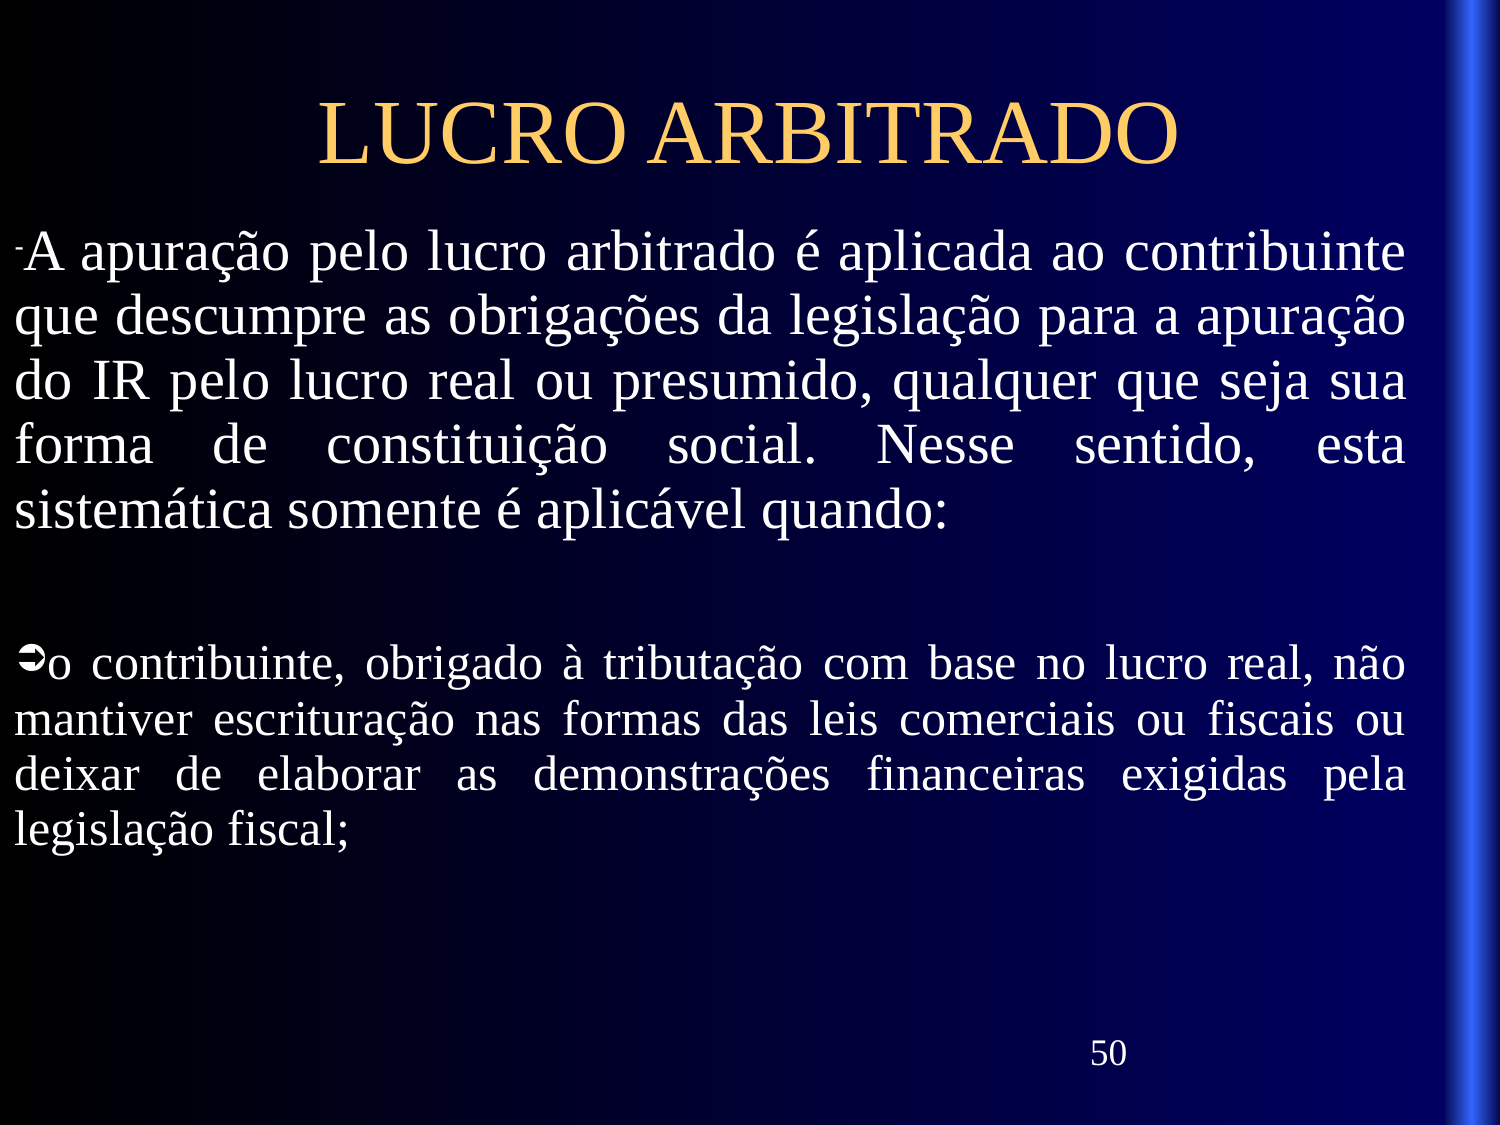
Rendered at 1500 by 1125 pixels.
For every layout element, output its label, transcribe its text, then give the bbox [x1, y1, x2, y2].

text_box A apuração pelo lucro arbitrado é aplicada ao contribuinte que descumpre as obrigações da legislação para a apuração do IR pelo lucro real ou presumido, qualquer que seja sua forma de constituição social. Nesse sentido, esta sistemática somente é aplicável quando: o contribuinte, obrigado à tributação com base no lucro real, não mantiver escrituração nas formas das leis comerciais ou fiscais ou deixar de elaborar as demonstrações financeiras exigidas pela legislação fiscal; [0, 210, 1426, 1049]
title LUCRO ARBITRADO [112, 64, 1388, 190]
